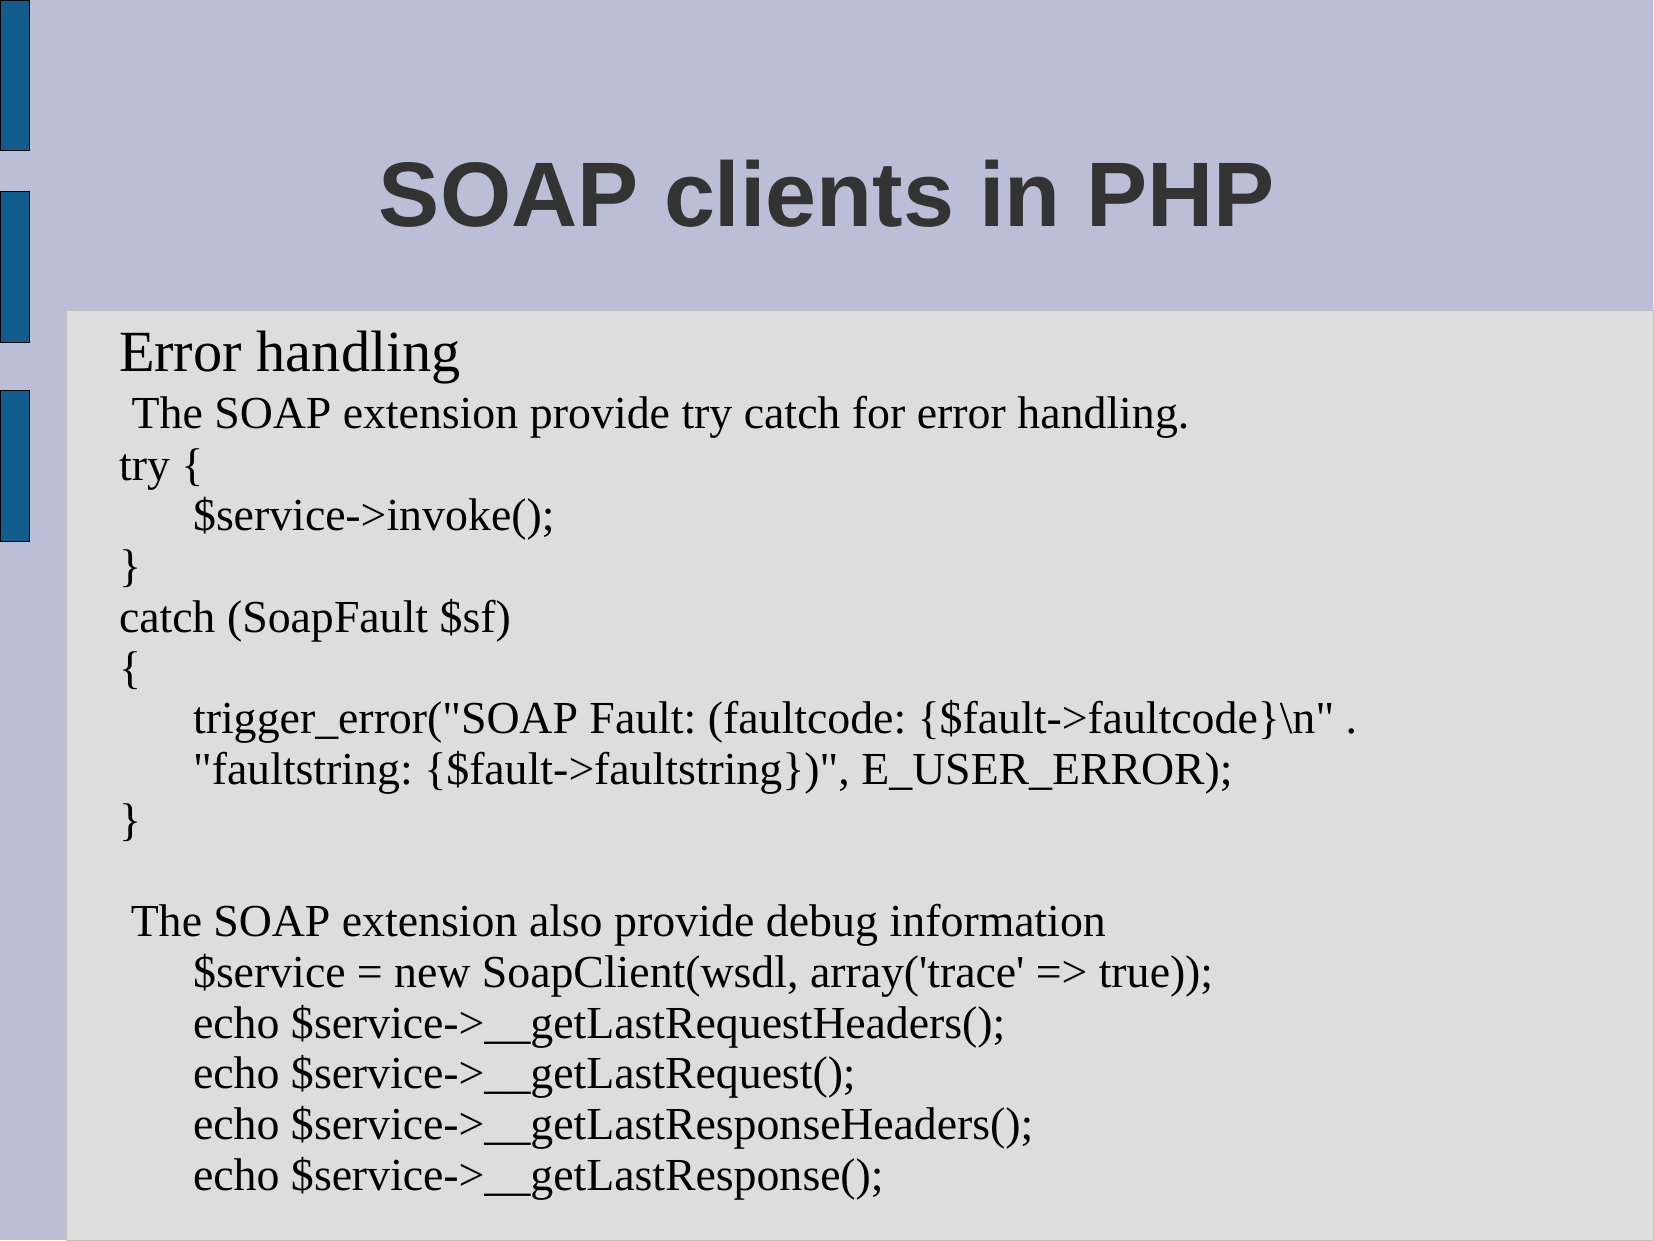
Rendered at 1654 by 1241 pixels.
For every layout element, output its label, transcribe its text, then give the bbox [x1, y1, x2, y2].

title SOAP clients in PHP [121, 91, 1534, 299]
text_box Error handling The SOAP extension provide try catch for error handling. try { $service->invoke(); } catch (SoapFault $sf) { trigger_error("SOAP Fault: (faultcode: {$fault->faultcode}\n" . "faultstring: {$fault->faultstring})", E_USER_ERROR); } The SOAP extension also provide debug information $service = new SoapClient(wsdl, array('trace' => true)); echo $service->__getLastRequestHeaders(); echo $service->__getLastRequest(); echo $service->__getLastResponseHeaders(); echo $service->__getLastResponse(); [119, 319, 1608, 1241]
